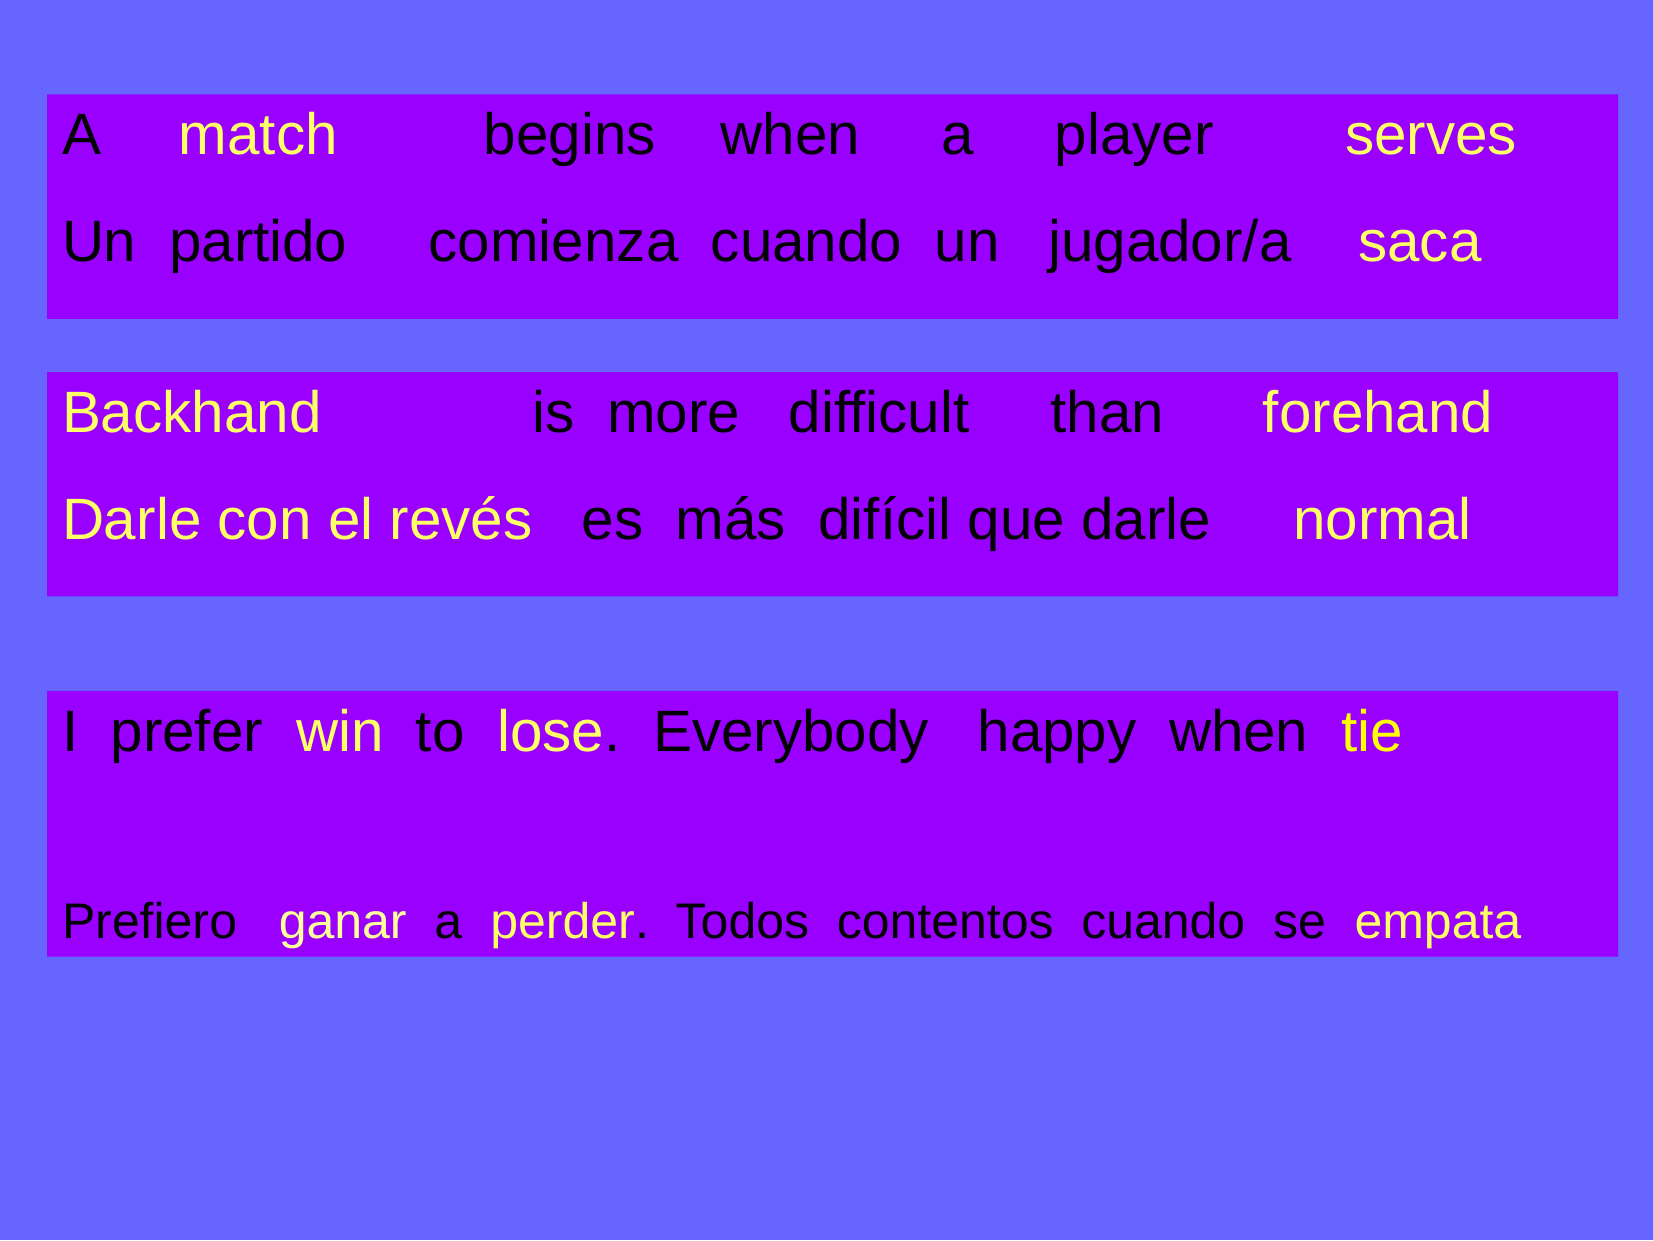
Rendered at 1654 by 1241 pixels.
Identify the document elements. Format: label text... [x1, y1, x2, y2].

text_box Backhand is more difficult than forehand Darle con el revés es más difícil que darle normal [47, 372, 1619, 597]
text_box A match begins when a player serves Un partido comienza cuando un jugador/a saca [47, 94, 1619, 319]
text_box I prefer win to lose. Everybody happy when tie Prefiero ganar a perder. Todos contentos cuando se empata [47, 690, 1619, 956]
